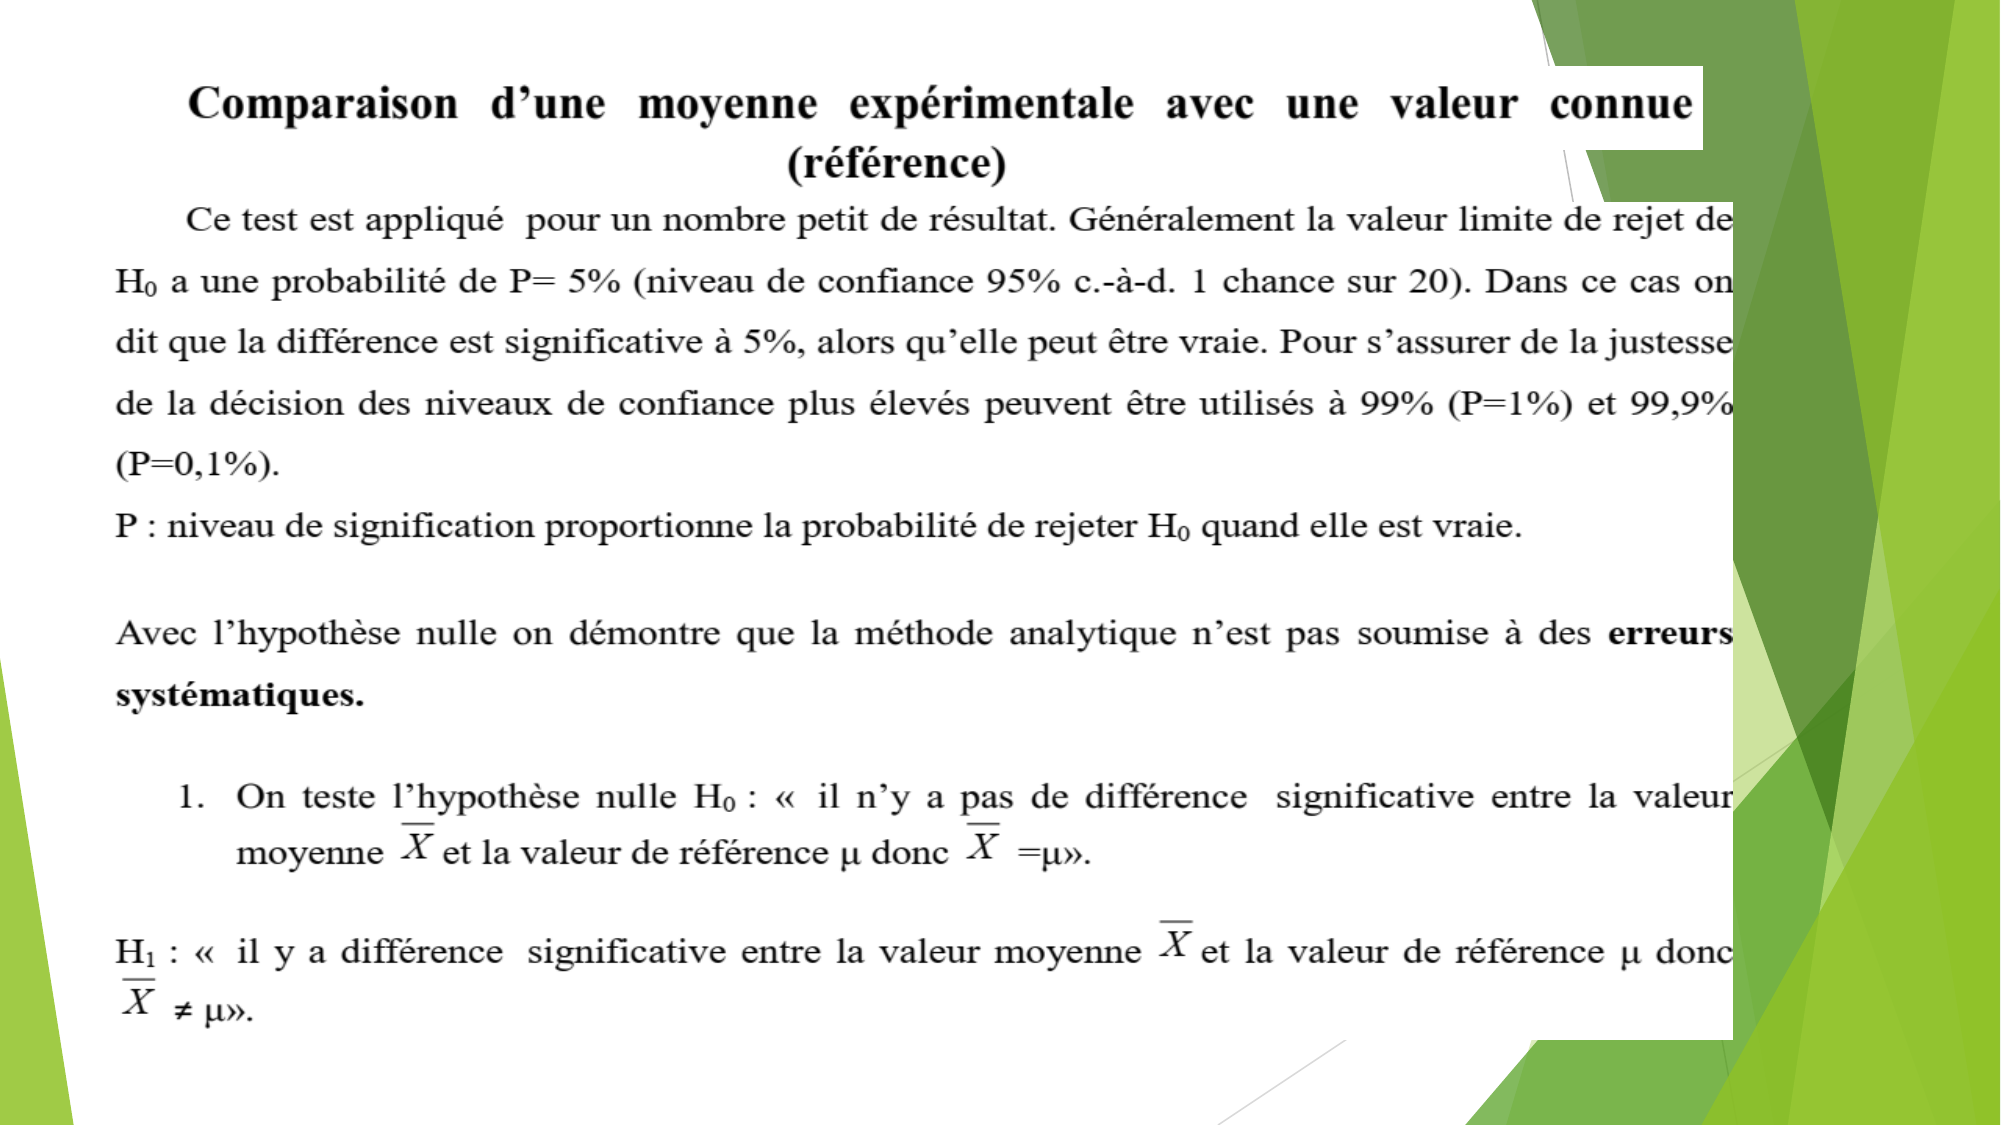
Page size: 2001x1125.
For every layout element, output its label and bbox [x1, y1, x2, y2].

picture [99, 66, 1733, 1040]
